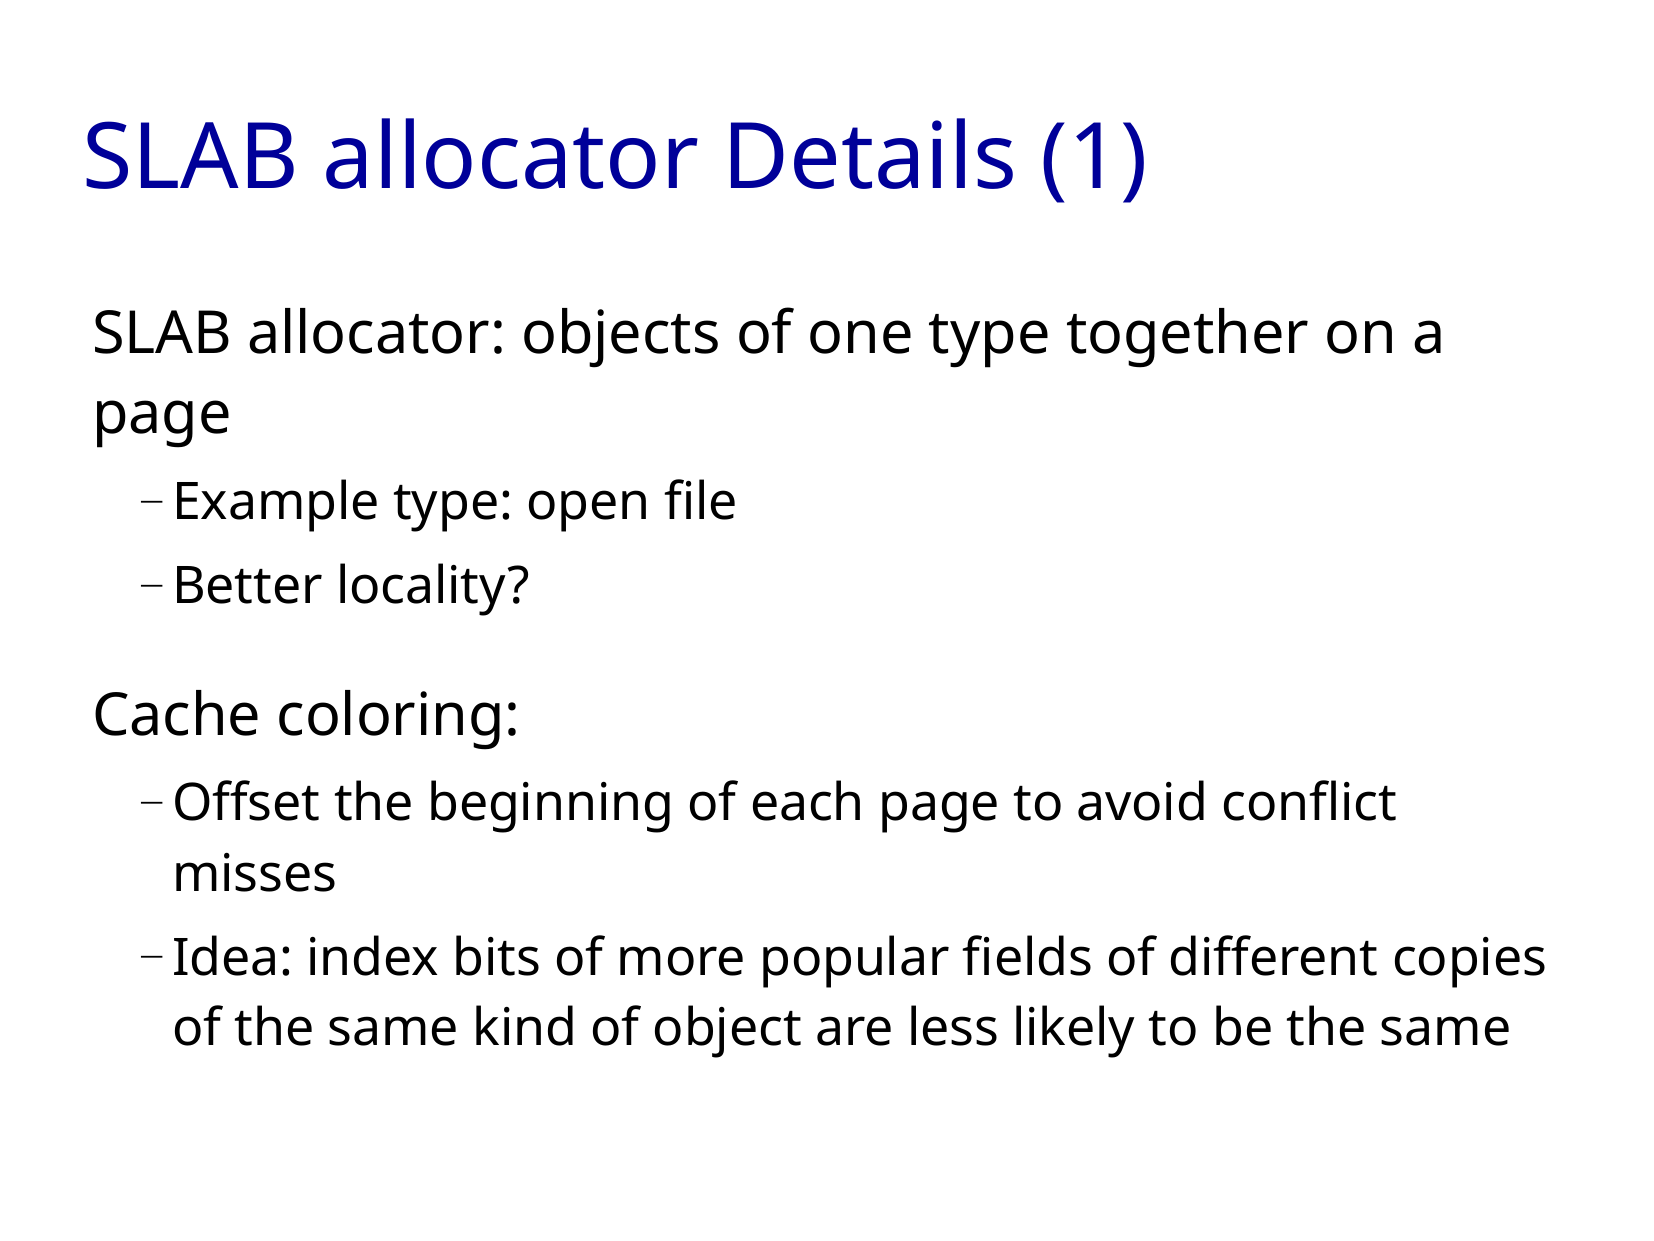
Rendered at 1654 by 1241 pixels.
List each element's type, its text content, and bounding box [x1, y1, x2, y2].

title SLAB allocator Details (1) [82, 49, 1571, 257]
list SLAB allocator: objects of one type together on a page Example type: open file Better locality? Cache coloring: Offset the beginning of each page to avoid conflict misses Idea: index bits of more popular fields of different copies of the same kind of object are less likely to be the same [60, 290, 1571, 1096]
